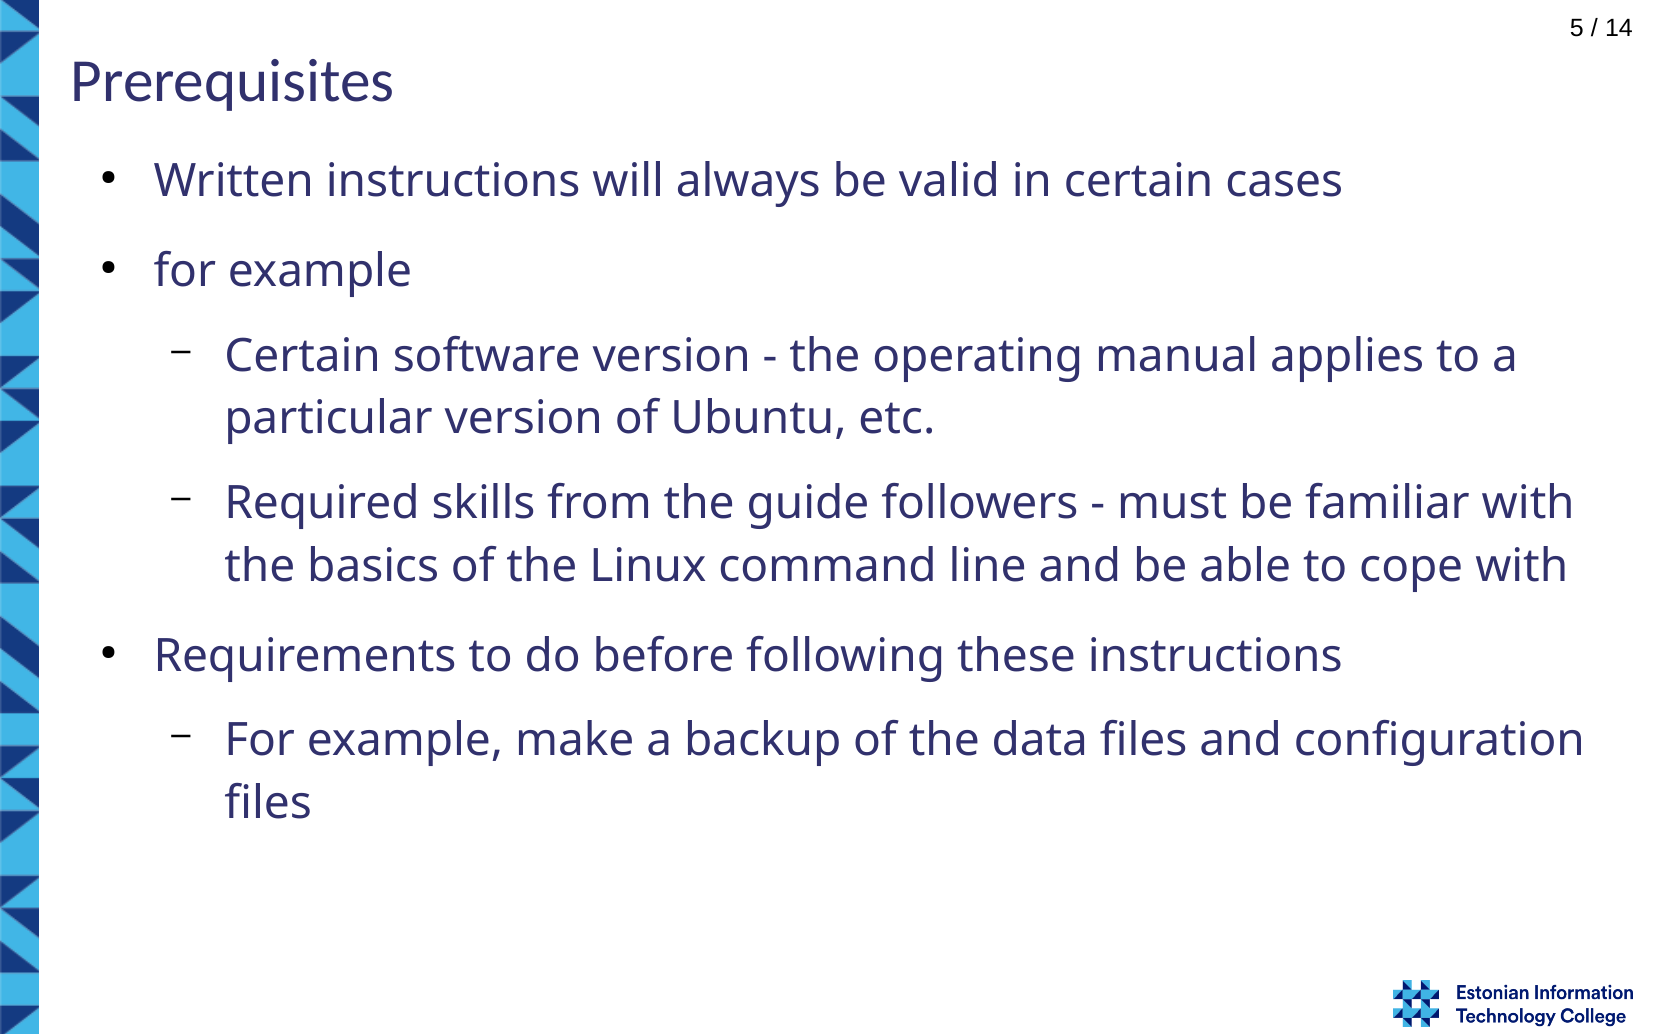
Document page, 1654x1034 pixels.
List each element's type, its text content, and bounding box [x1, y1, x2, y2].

picture [1393, 980, 1633, 1027]
list Written instructions will always be valid in certain cases for example Certain software version - the operating manual applies to a particular version of Ubuntu, etc. Required skills from the guide followers - must be familiar with the basics of the Linux command line and be able to cope with Requirements to do before following these instructions For example, make a backup of the data files and configuration files [82, 147, 1625, 891]
title Prerequisites [70, 41, 1630, 130]
